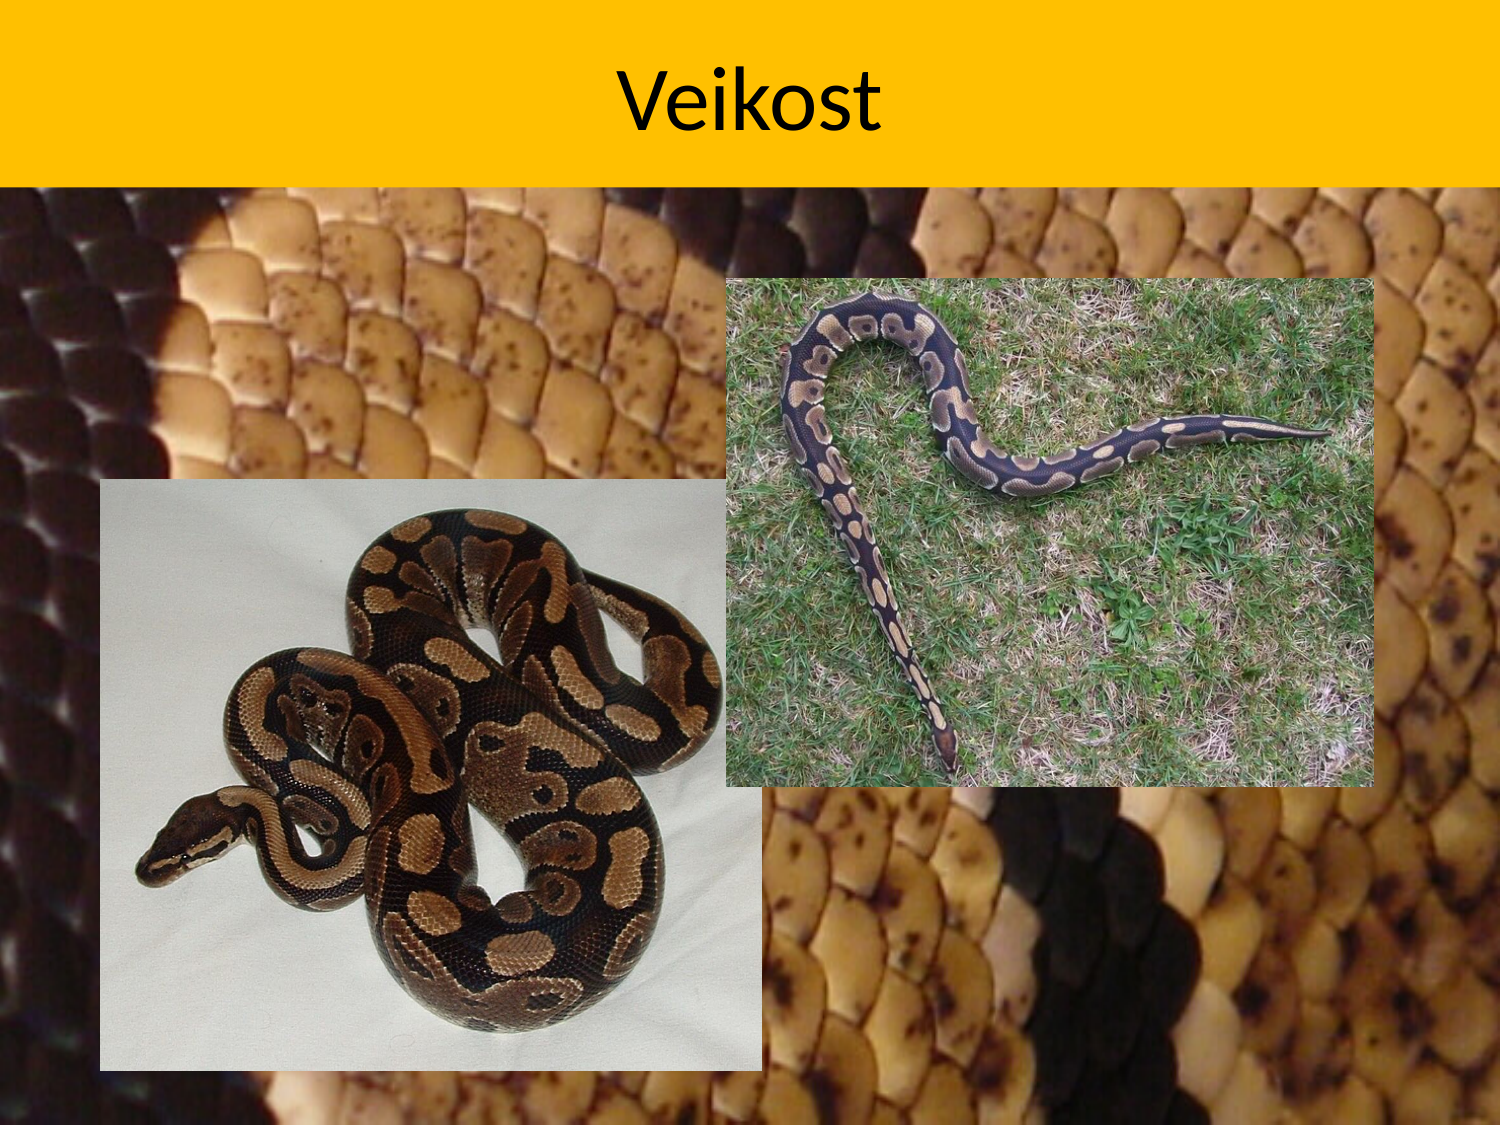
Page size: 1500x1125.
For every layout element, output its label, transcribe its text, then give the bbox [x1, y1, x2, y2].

picture [0, 188, 1500, 1125]
title Veikost [0, 0, 1500, 188]
